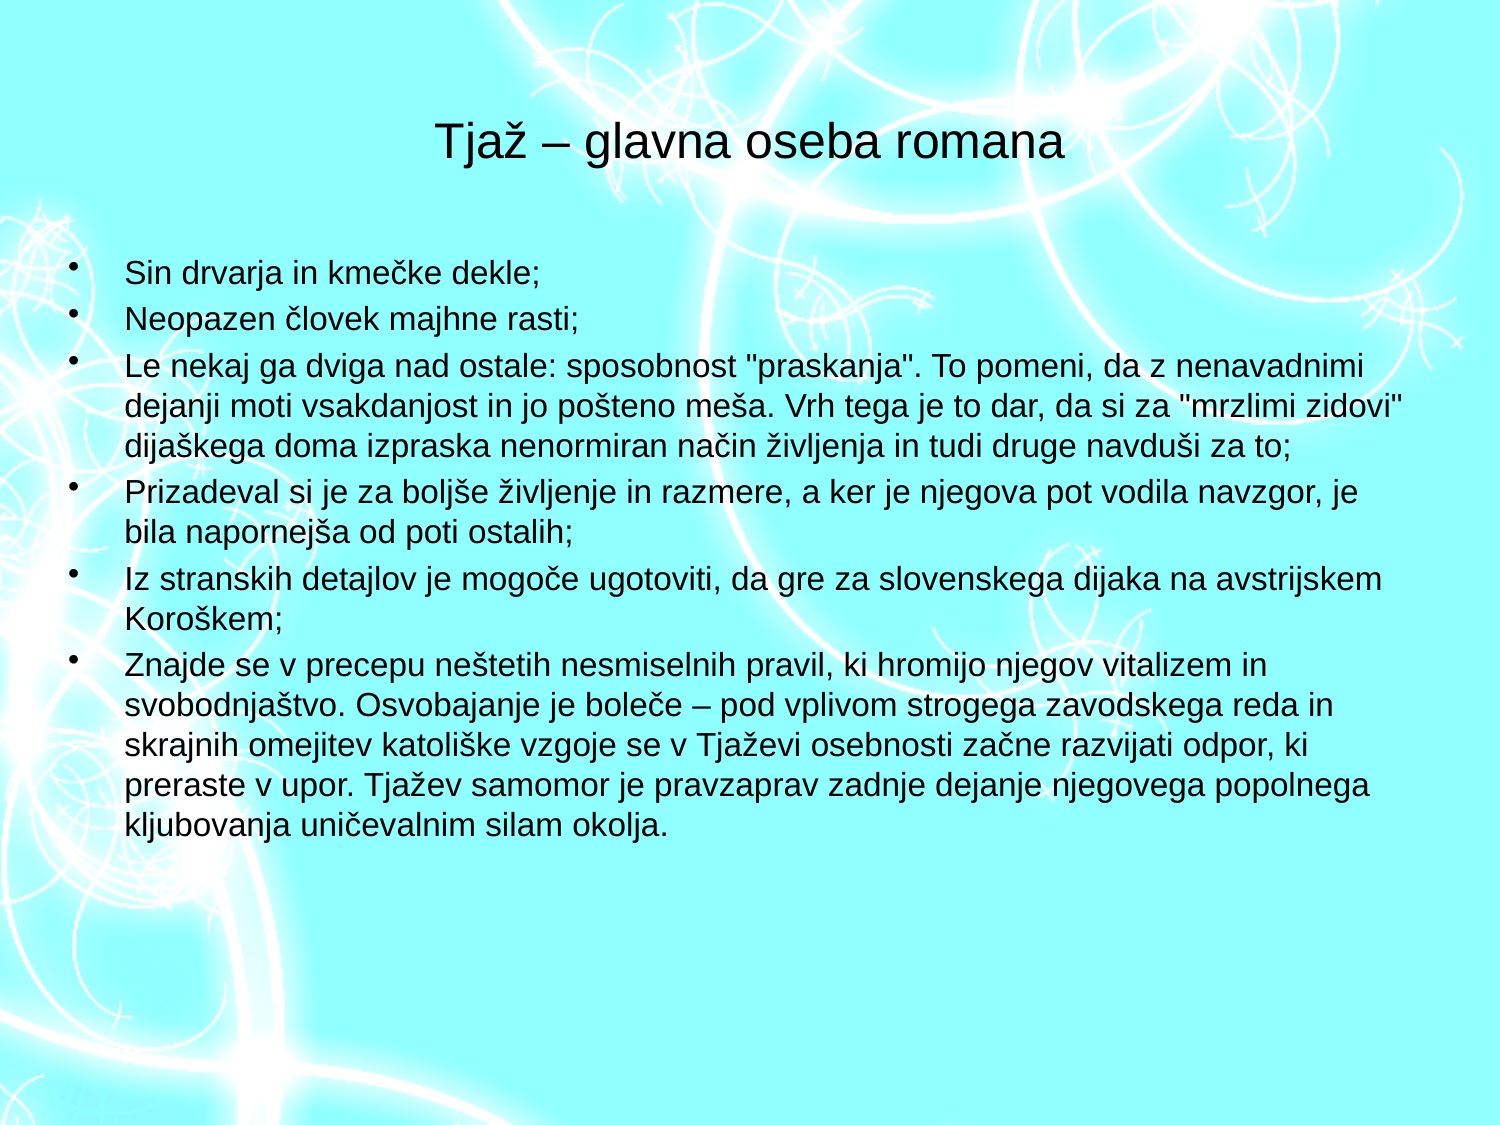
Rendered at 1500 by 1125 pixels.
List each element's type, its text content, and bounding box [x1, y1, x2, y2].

list Sin drvarja in kmečke dekle; Neopazen človek majhne rasti; Le nekaj ga dviga nad ostale: sposobnost "praskanja". To pomeni, da z nenavadnimi dejanji moti vsakdanjost in jo pošteno meša. Vrh tega je to dar, da si za "mrzlimi zidovi" dijaškega doma izpraska nenormiran način življenja in tudi druge navduši za to; Prizadeval si je za boljše življenje in razmere, a ker je njegova pot vodila navzgor, je bila napornejša od poti ostalih; Iz stranskih detajlov je mogoče ugotoviti, da gre za slovenskega dijaka na avstrijskem Koroškem; Znajde se v precepu neštetih nesmiselnih pravil, ki hromijo njegov vitalizem in svobodnjaštvo. Osvobajanje je boleče – pod vplivom strogega zavodskega reda in skrajnih omejitev katoliške vzgoje se v Tjaževi osebnosti začne razvijati odpor, ki preraste v upor. Tjažev samomor je pravzaprav zadnje dejanje njegovega popolnega kljubovanja uničevalnim silam okolja. [53, 243, 1425, 1005]
picture [0, 0, 1500, 1125]
title Tjaž – glavna oseba romana [75, 45, 1425, 233]
